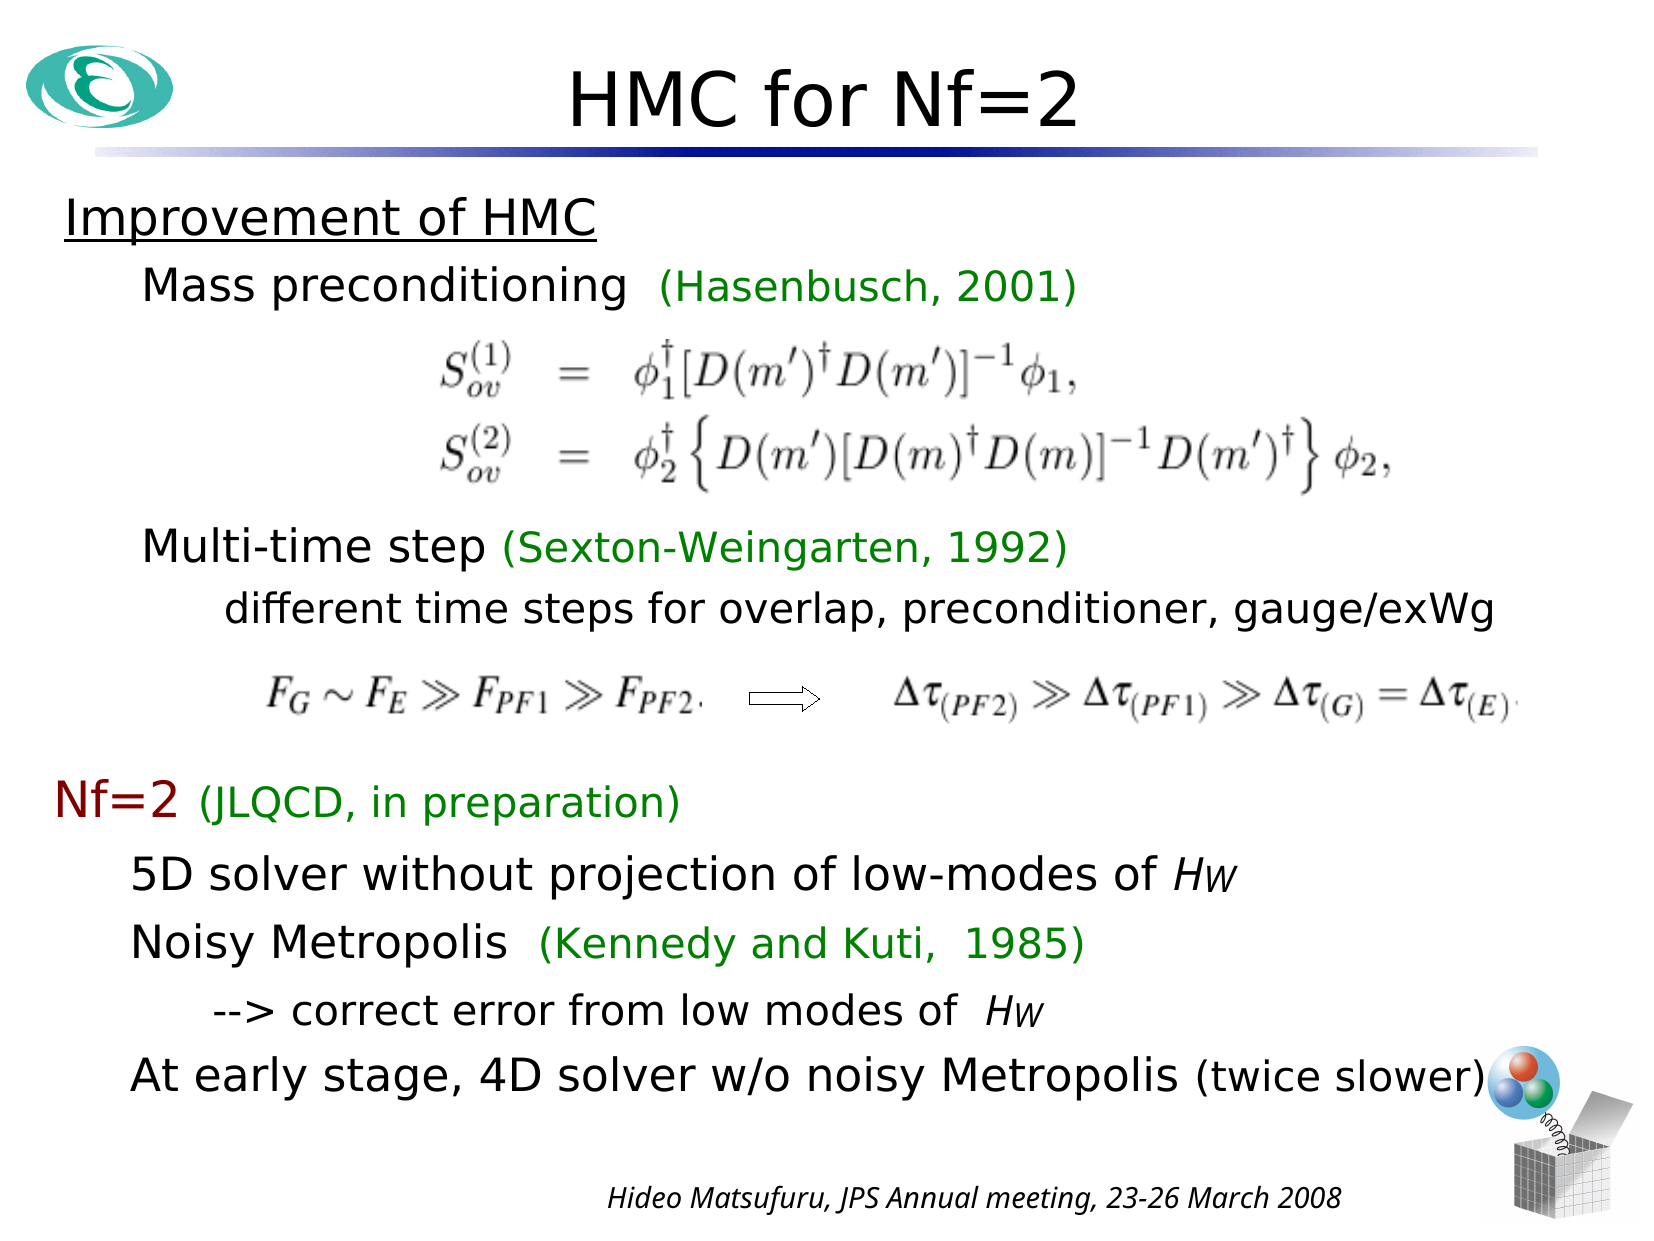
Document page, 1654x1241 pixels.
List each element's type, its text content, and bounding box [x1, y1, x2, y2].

picture [1482, 1039, 1639, 1226]
list Improvement of HMC Mass preconditioning (Hasenbusch, 2001) Multi-time step (Sexton-Weingarten, 1992) different time steps for overlap, preconditioner, gauge/exWg [46, 189, 1621, 634]
picture [20, 37, 179, 136]
list Nf=2 (JLQCD, in preparation) 5D solver without projection of low-modes of HW Noisy Metropolis (Kennedy and Kuti, 1985) --> correct error from low modes of HW At early stage, 4D solver w/o noisy Metropolis (twice slower) [35, 771, 1610, 1117]
picture [243, 670, 702, 727]
title HMC for Nf=2 [201, 47, 1450, 154]
text_box [749, 686, 820, 712]
picture [885, 665, 1518, 730]
picture [95, 147, 1538, 157]
picture [385, 339, 1409, 503]
